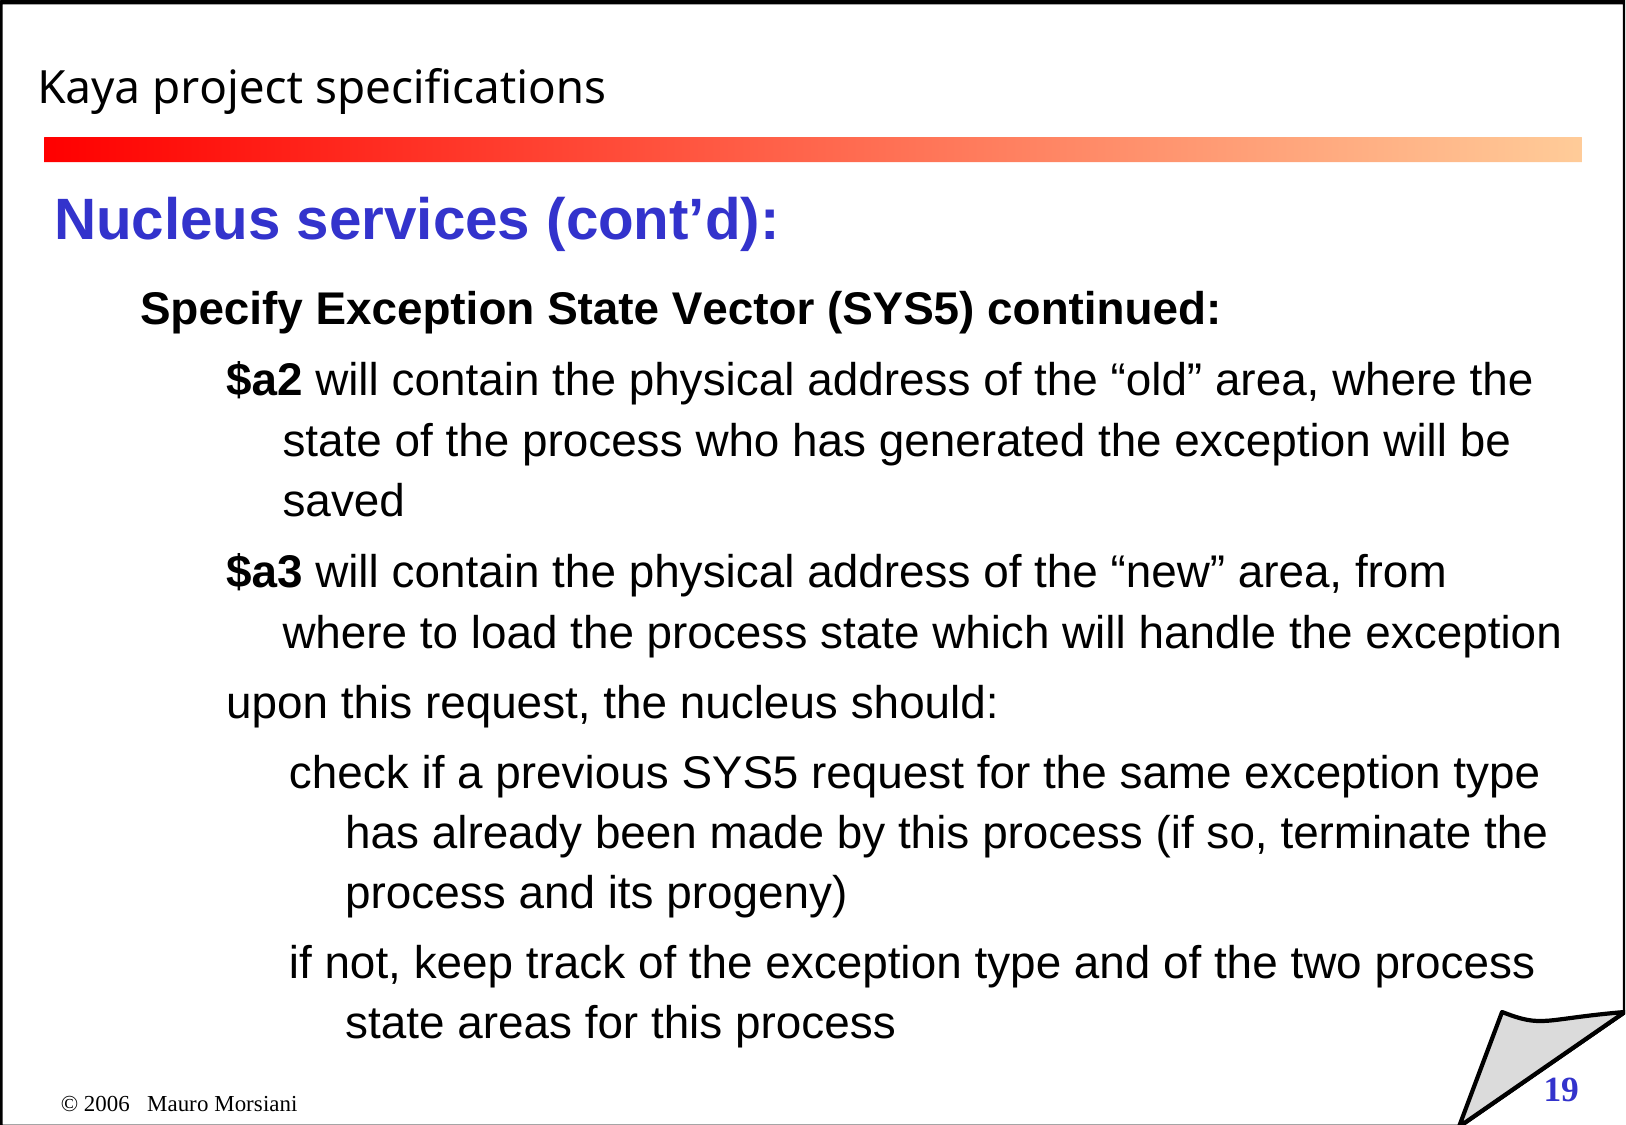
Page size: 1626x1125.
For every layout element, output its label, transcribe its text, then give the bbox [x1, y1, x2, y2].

title Kaya project specifications [37, 44, 1588, 131]
list Nucleus services (cont’d): Specify Exception State Vector (SYS5) continued: $a2 will contain the physical address of the “old” area, where the state of the process who has generated the exception will be saved $a3 will contain the physical address of the “new” area, from where to load the process state which will handle the exception upon this request, the nucleus should: check if a previous SYS5 request for the same exception type has already been made by this process (if so, terminate the process and its progeny) if not, keep track of the exception type and of the two process state areas for this process [54, 187, 1571, 1124]
